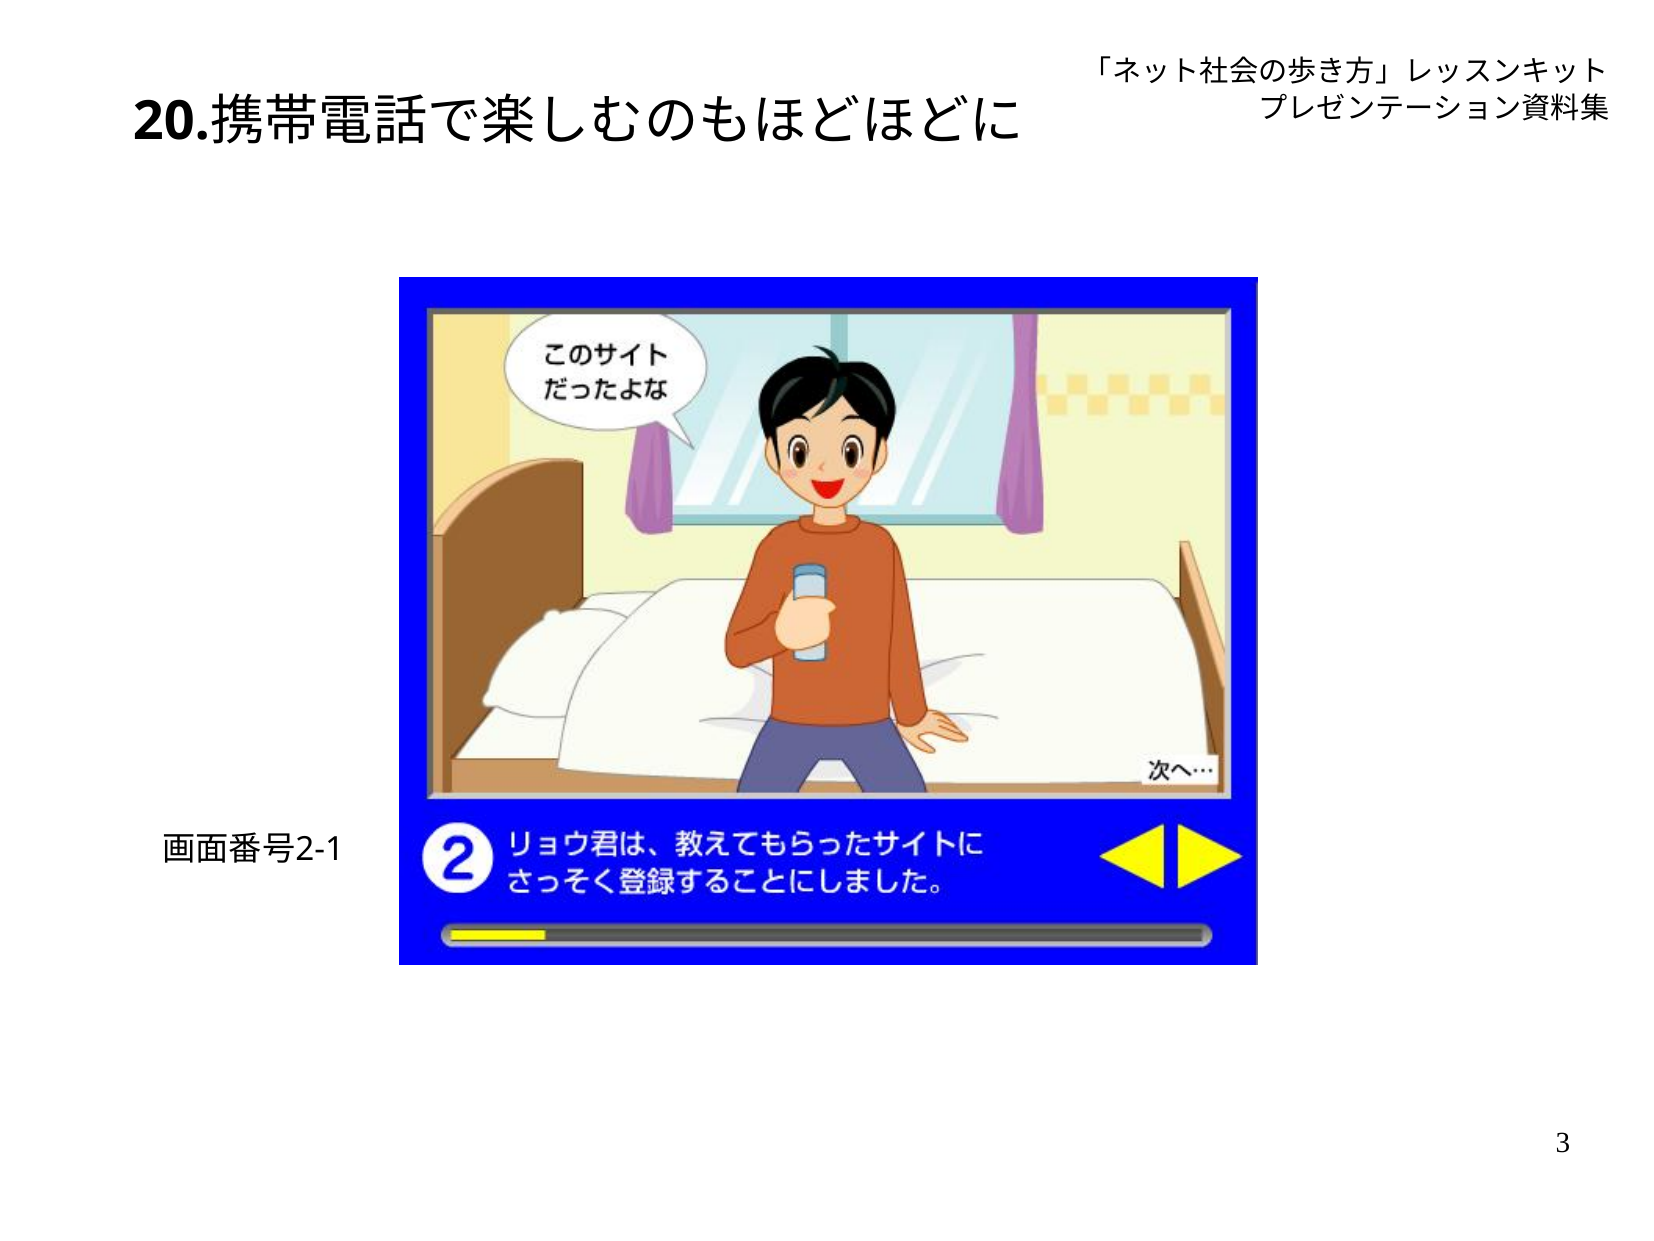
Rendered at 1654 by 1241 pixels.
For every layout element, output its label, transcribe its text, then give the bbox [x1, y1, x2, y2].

text_box 20.携帯電話で楽しむのもほどほどに [118, 88, 1093, 158]
picture [399, 277, 1258, 965]
text_box 画面番号2-1 [147, 826, 384, 875]
text_box 「ネット社会の歩き方」レッスンキット プレゼンテーション資料集 [1062, 44, 1625, 134]
